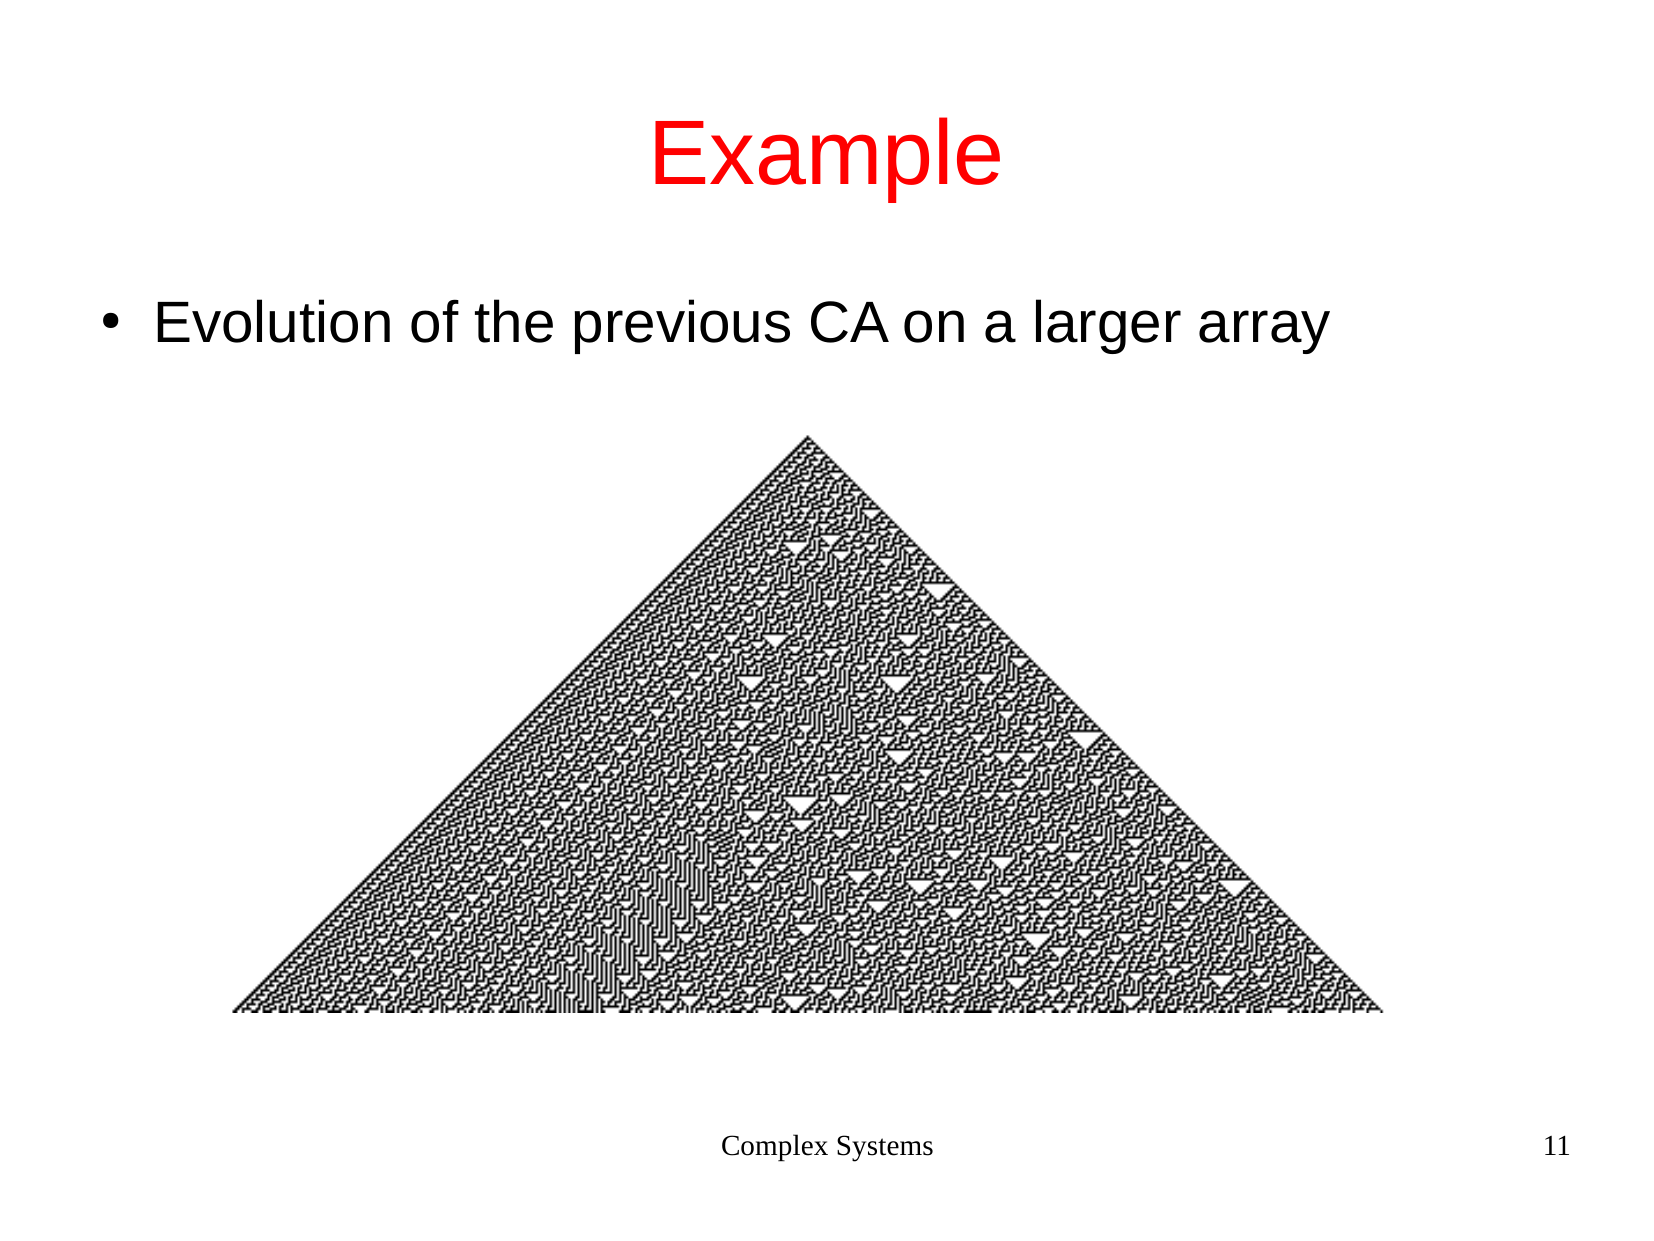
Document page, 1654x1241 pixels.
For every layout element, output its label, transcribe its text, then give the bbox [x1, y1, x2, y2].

title Example [82, 49, 1571, 257]
list Evolution of the previous CA on a larger array [82, 290, 1571, 1109]
picture [231, 434, 1388, 1013]
